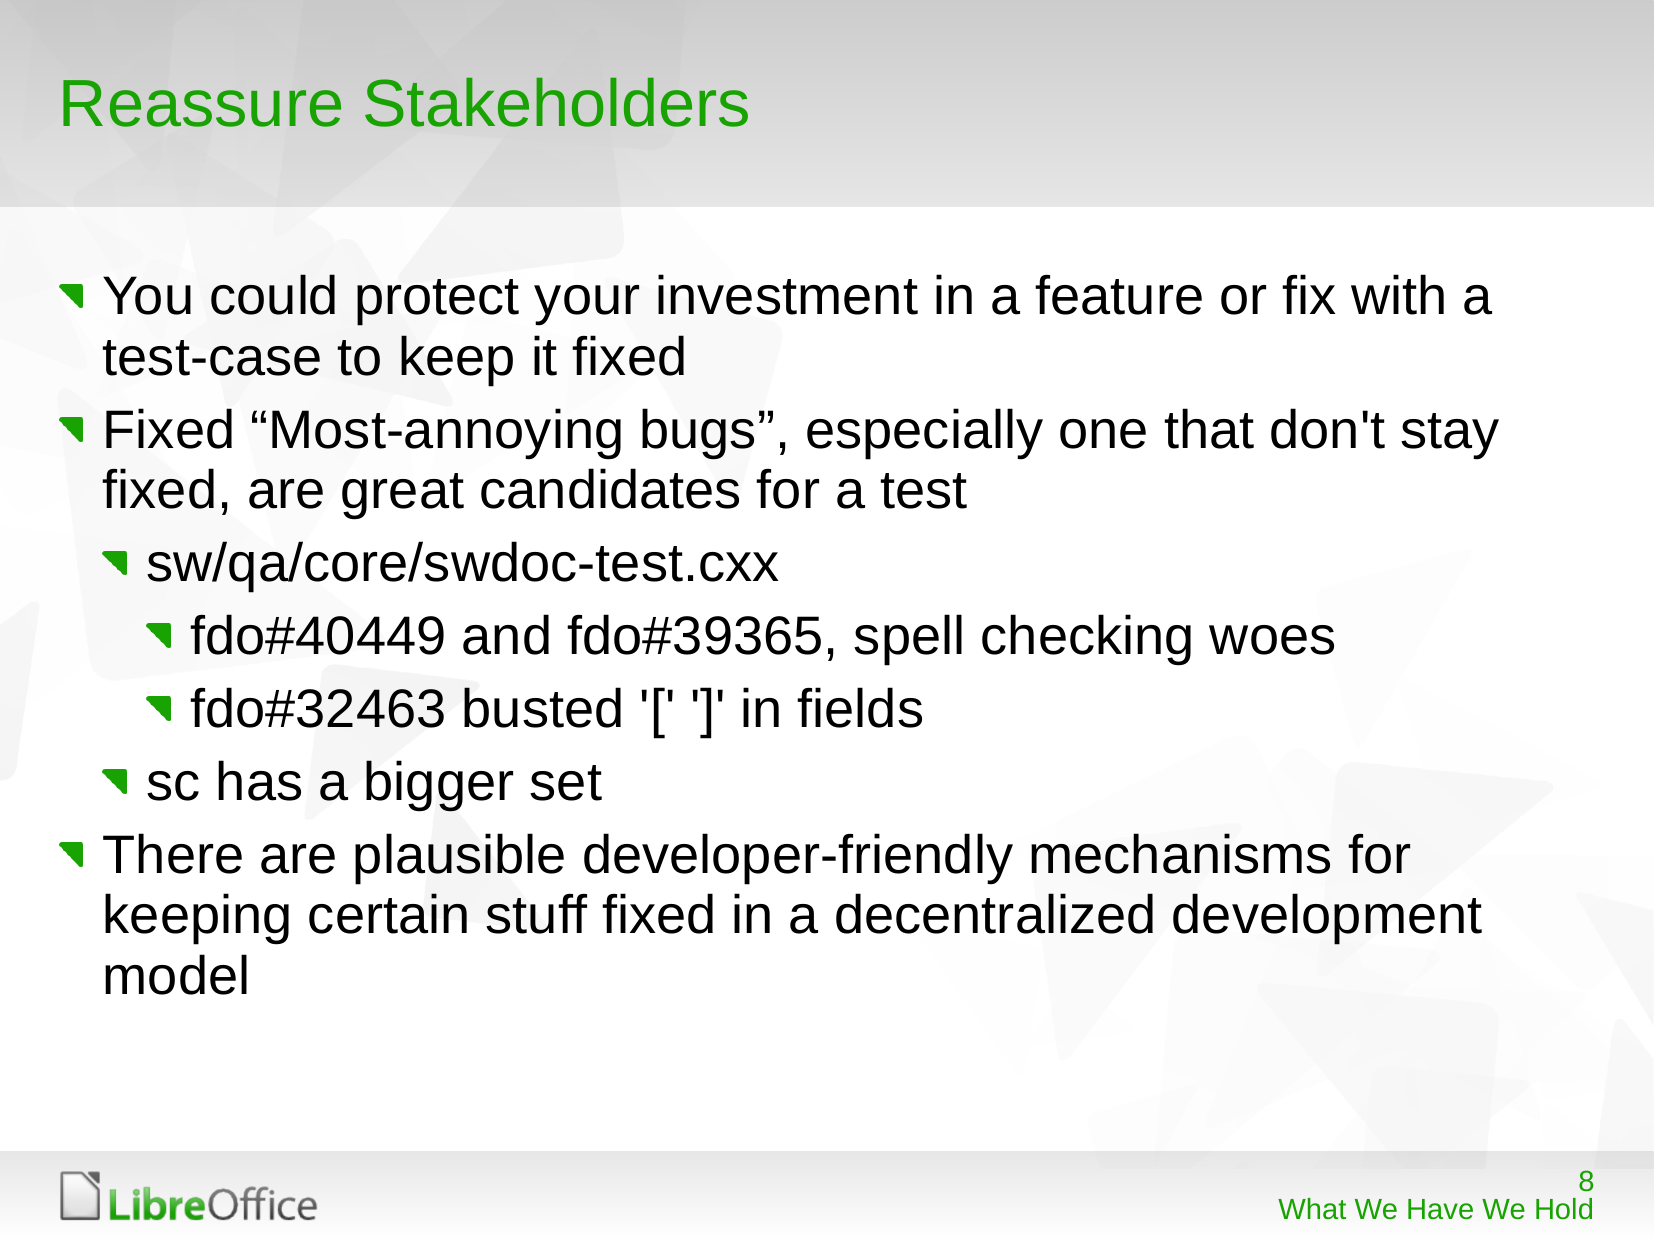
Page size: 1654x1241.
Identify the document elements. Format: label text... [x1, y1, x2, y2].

title Reassure Stakeholders [59, 29, 1595, 178]
picture [41, 1152, 337, 1240]
picture [0, 0, 783, 931]
picture [915, 548, 1654, 1169]
list You could protect your investment in a feature or fix with a test-case to keep it fixed Fixed “Most-annoying bugs”, especially one that don't stay fixed, are great candidates for a test sw/qa/core/swdoc-test.cxx fdo#40449 and fdo#39365, spell checking woes fdo#32463 busted '[' ']' in fields sc has a bigger set There are plausible developer-friendly mechanisms for keeping certain stuff fixed in a decentralized development model [59, 265, 1595, 1114]
